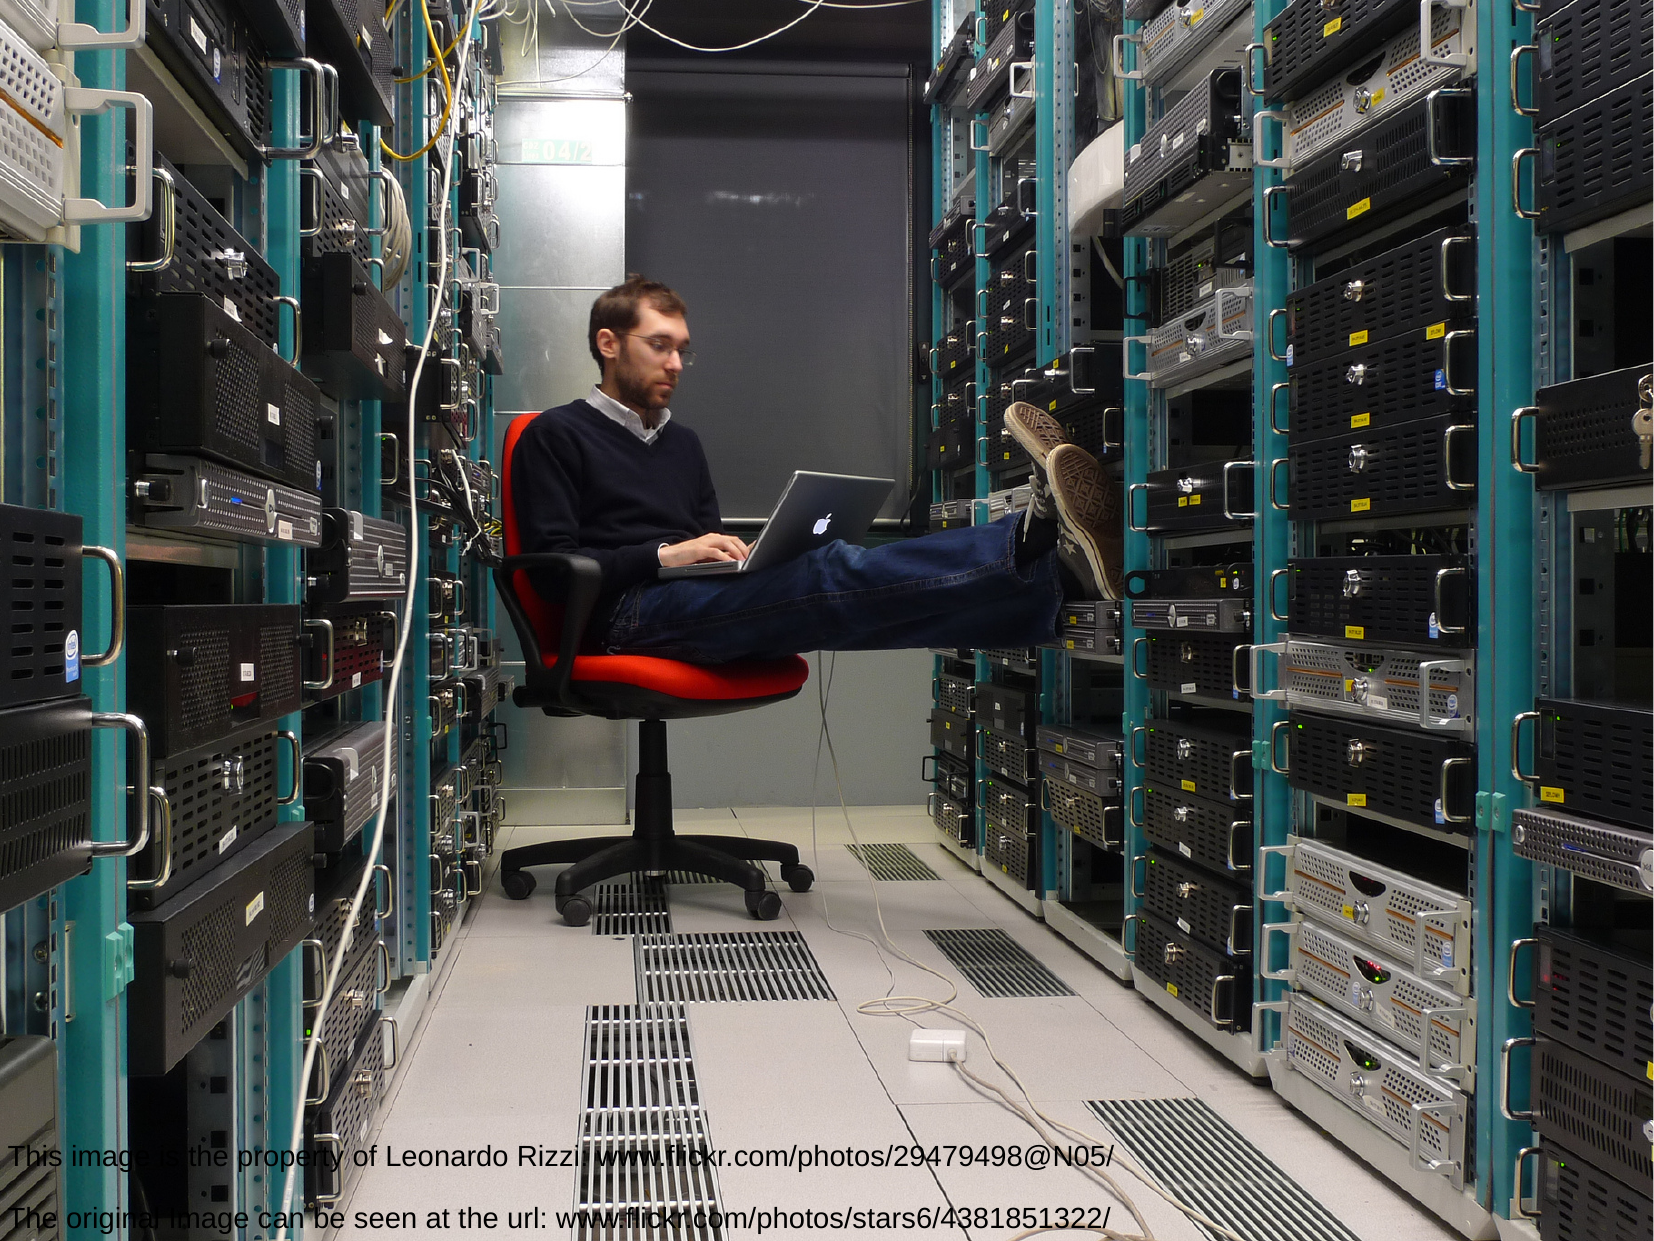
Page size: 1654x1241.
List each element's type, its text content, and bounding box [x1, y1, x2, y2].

picture [0, 0, 1654, 1241]
list This image is the property of Leonardo Rizzi: www.flickr.com/photos/29479498@N05/ The original Image can be seen at the url: www.flickr.com/photos/stars6/4381851322/ [0, 1015, 1426, 1241]
